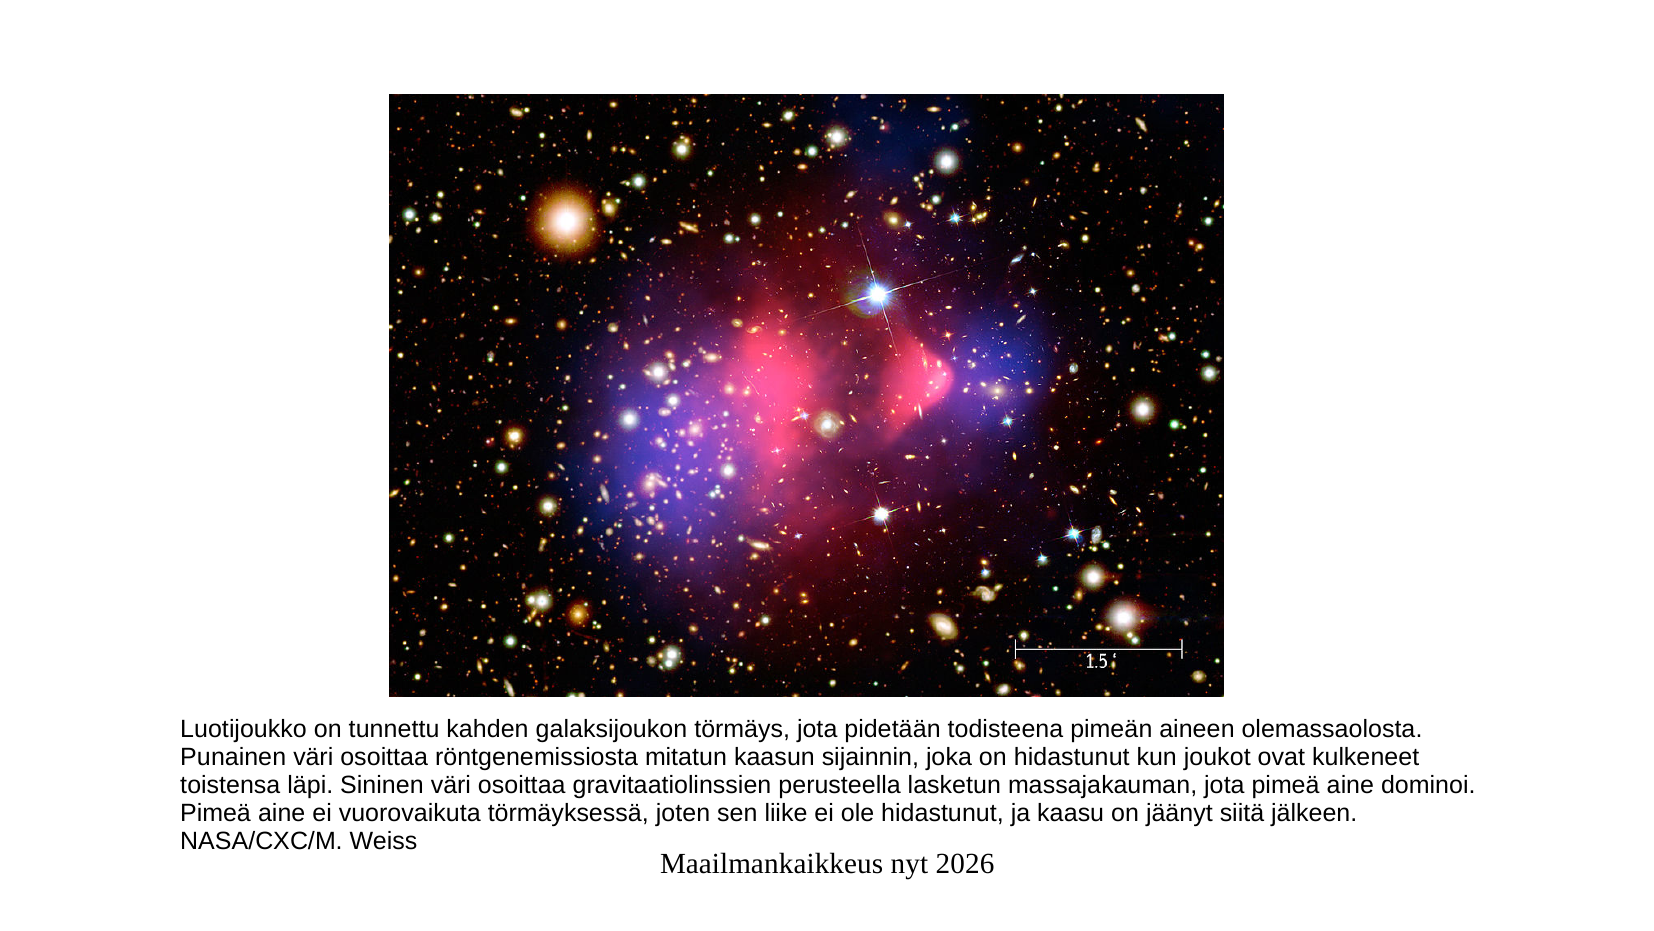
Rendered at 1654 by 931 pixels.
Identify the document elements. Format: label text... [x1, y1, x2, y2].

picture [389, 94, 1224, 697]
text_box Luotijoukko on tunnettu kahden galaksijoukon törmäys, jota pidetään todisteena pimeän aineen olemassaolosta. Punainen väri osoittaa röntgenemissiosta mitatun kaasun sijainnin, joka on hidastunut kun joukot ovat kulkeneet toistensa läpi. Sininen väri osoittaa gravitaatiolinssien perusteella lasketun massajakauman, jota pimeä aine dominoi. Pimeä aine ei vuorovaikuta törmäyksessä, joten sen liike ei ole hidastunut, ja kaasu on jäänyt siitä jälkeen. NASA/CXC/M. Weiss [165, 707, 1494, 863]
